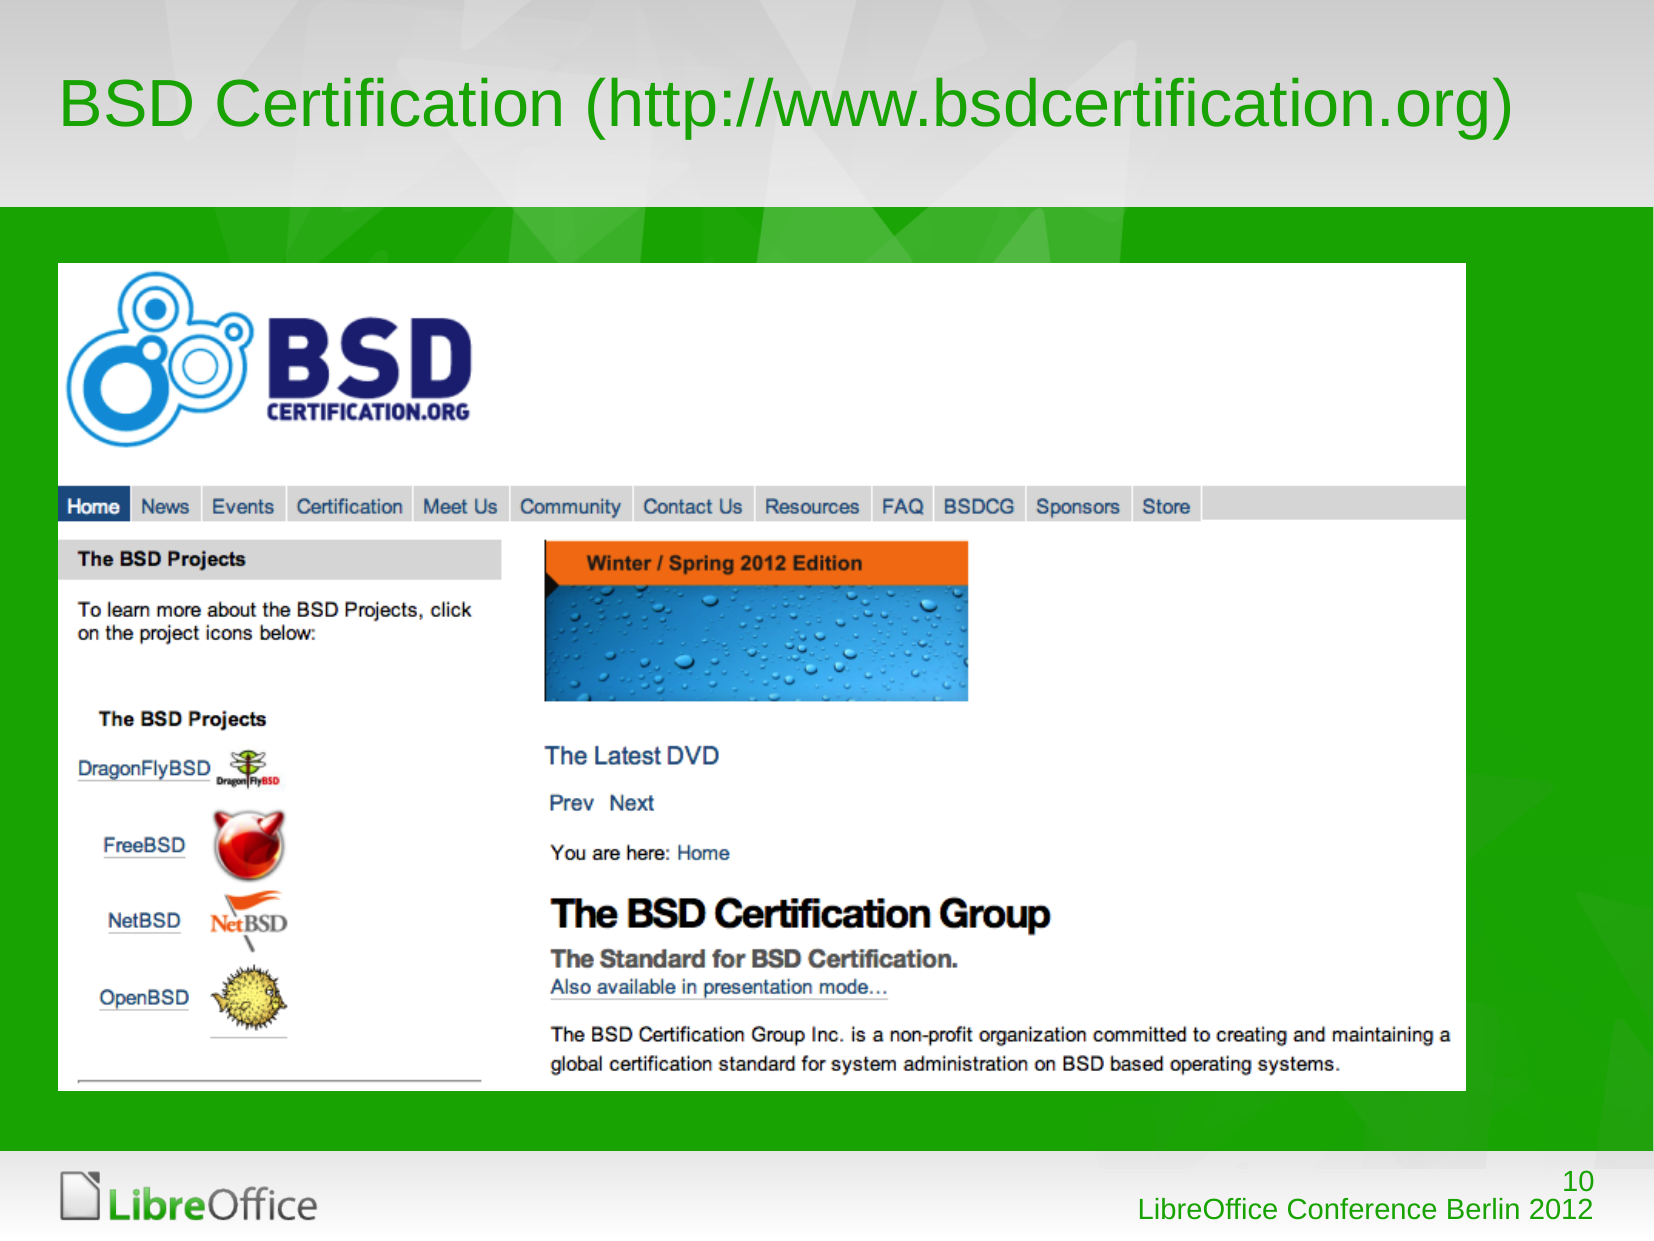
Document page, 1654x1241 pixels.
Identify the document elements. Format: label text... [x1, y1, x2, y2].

picture [41, 1152, 337, 1240]
picture [0, 0, 1654, 1169]
title BSD Certification (http://www.bsdcertification.org) [59, 29, 1595, 178]
